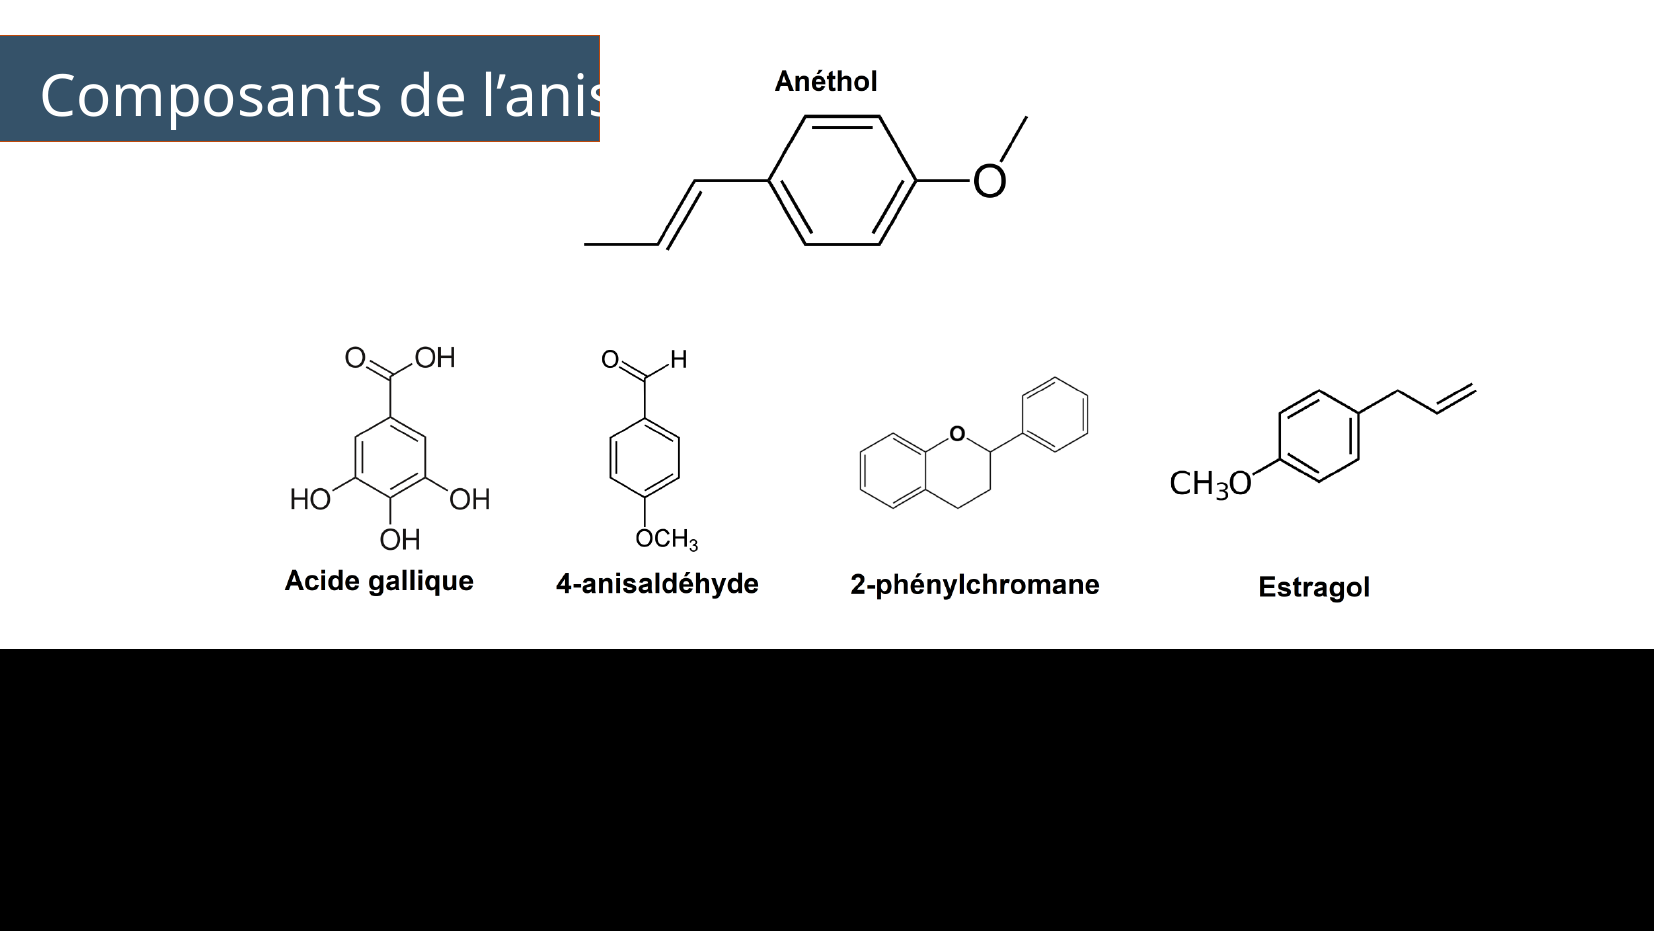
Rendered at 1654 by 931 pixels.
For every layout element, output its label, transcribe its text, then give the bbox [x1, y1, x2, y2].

text_box [0, 35, 600, 142]
text_box Composants de l’anis [24, 47, 572, 137]
text_box [0, 649, 1654, 931]
picture [600, 102, 608, 112]
picture [243, 19, 1512, 638]
